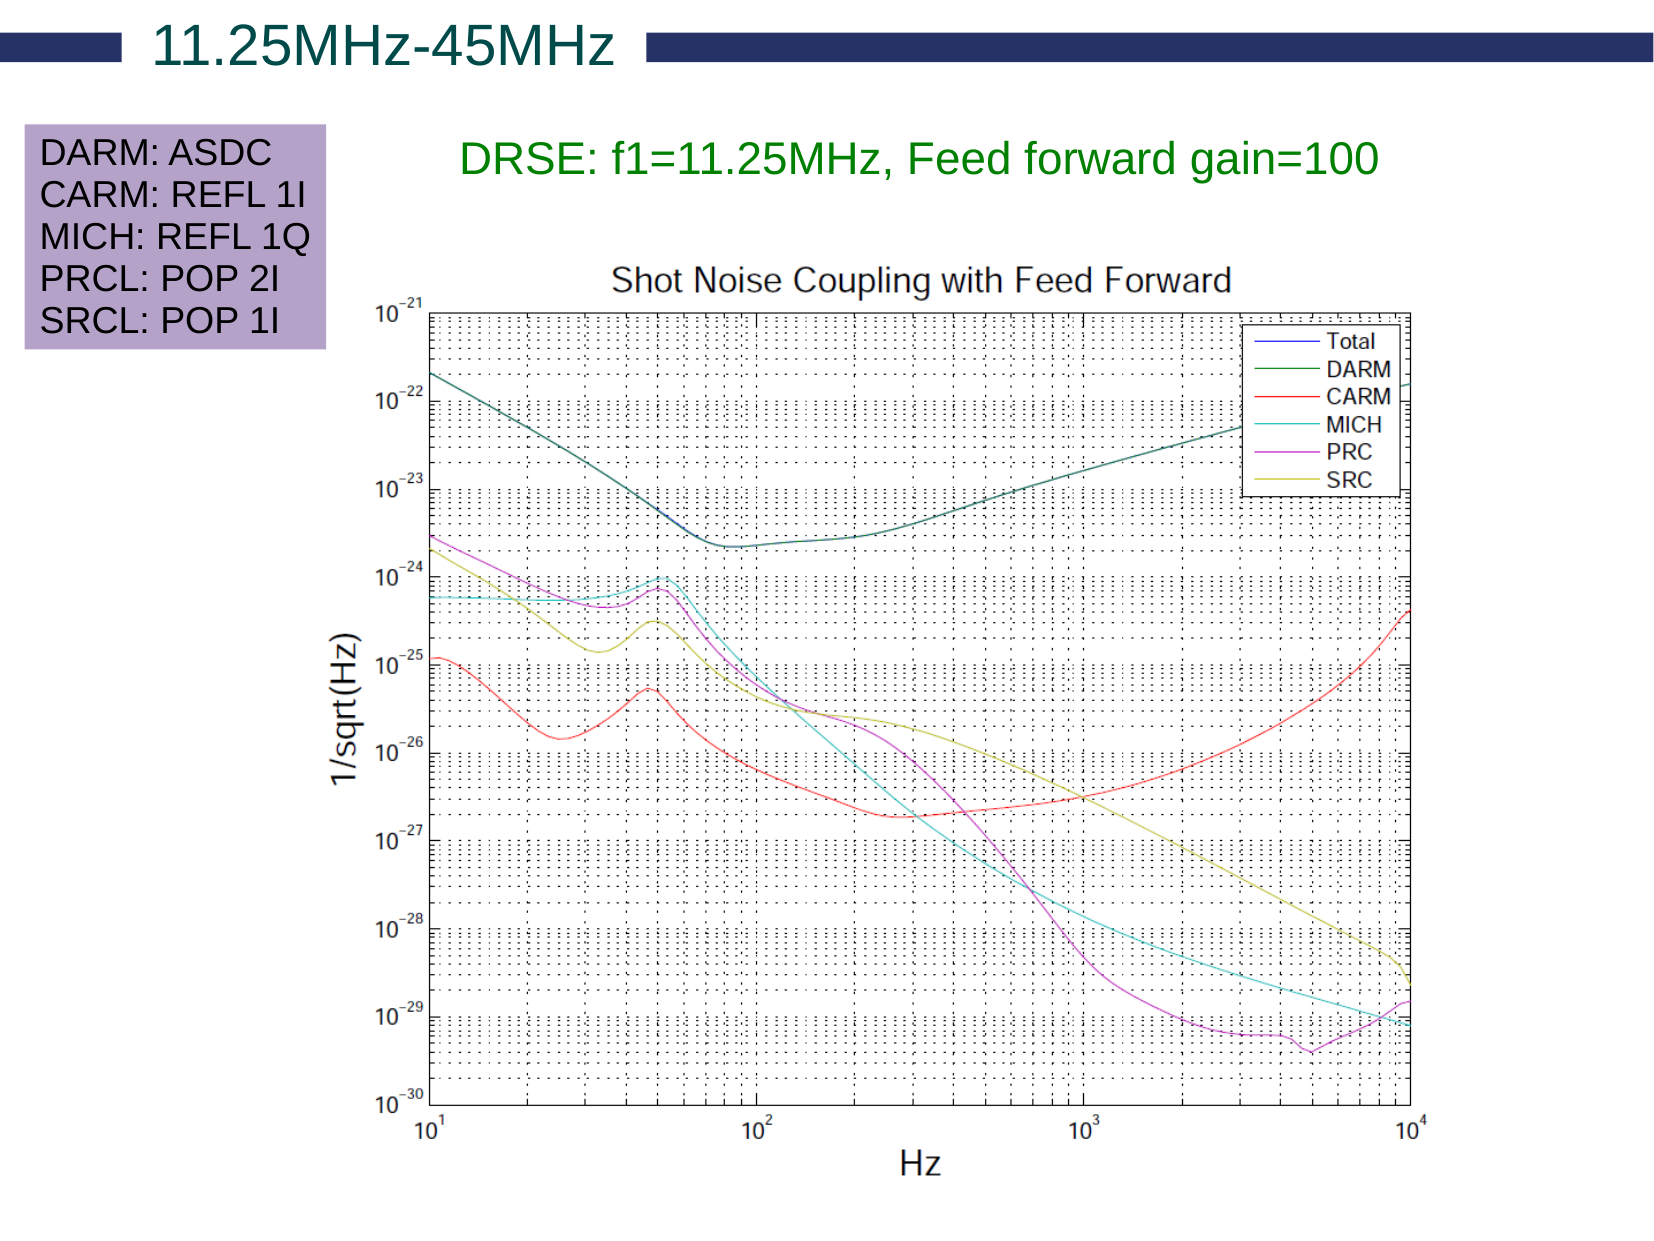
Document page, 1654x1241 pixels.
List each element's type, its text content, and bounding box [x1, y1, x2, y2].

text_box DARM: ASDC CARM: REFL 1I MICH: REFL 1Q PRCL: POP 2I SRCL: POP 1I [24, 124, 326, 350]
title 11.25MHz-45MHz [121, 12, 647, 78]
text_box DRSE: f1=11.25MHz, Feed forward gain=100 [444, 125, 1396, 192]
picture [307, 236, 1471, 1212]
